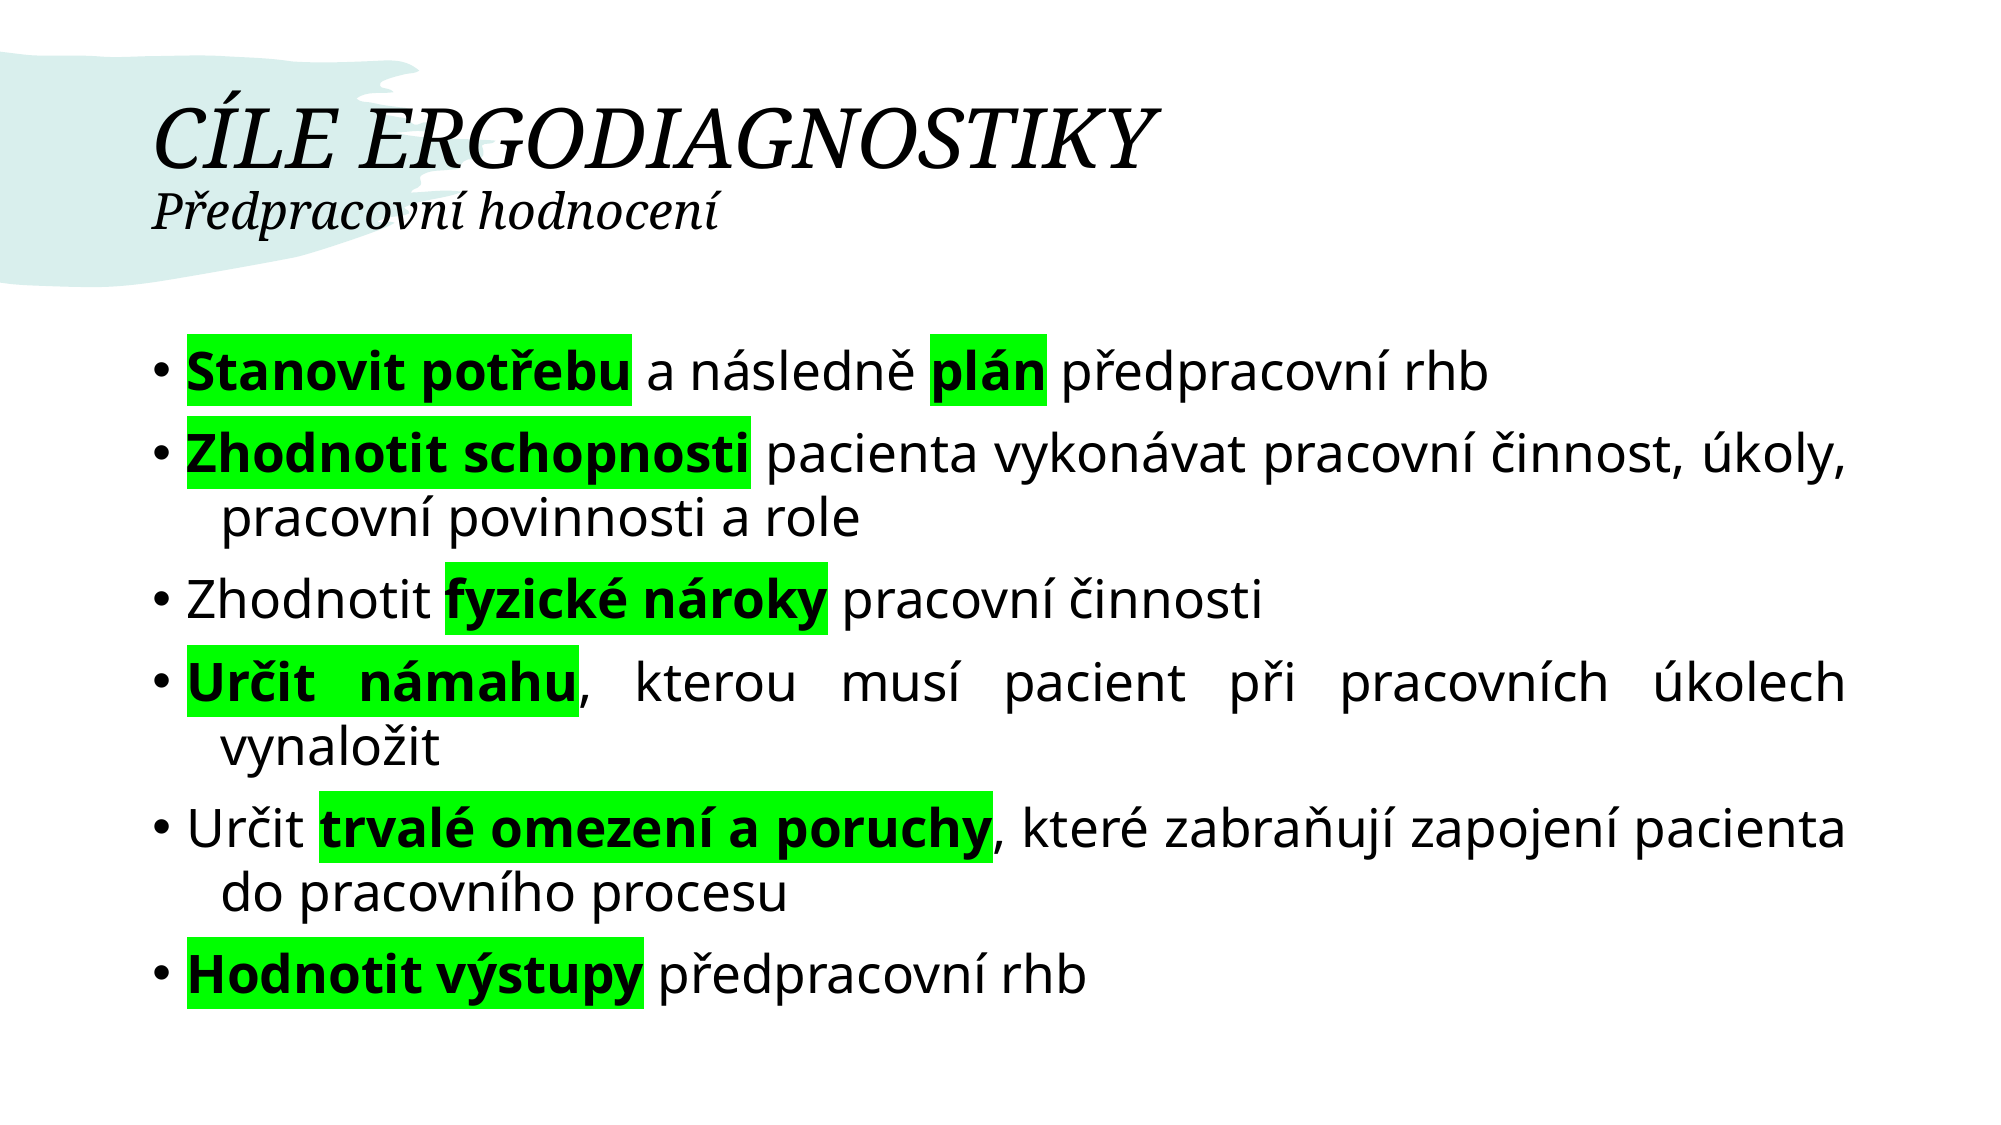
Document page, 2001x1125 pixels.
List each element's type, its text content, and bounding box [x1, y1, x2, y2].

title CÍLE ERGODIAGNOSTIKY Předpracovní hodnocení [137, 59, 1863, 278]
list Stanovit potřebu a následně plán předpracovní rhb Zhodnotit schopnosti pacienta vykonávat pracovní činnost, úkoly, pracovní povinnosti a role Zhodnotit fyzické nároky pracovní činnosti Určit námahu, kterou musí pacient při pracovních úkolech vynaložit Určit trvalé omezení a poruchy, které zabraňují zapojení pacienta do pracovního procesu Hodnotit výstupy předpracovní rhb [137, 329, 1863, 1013]
